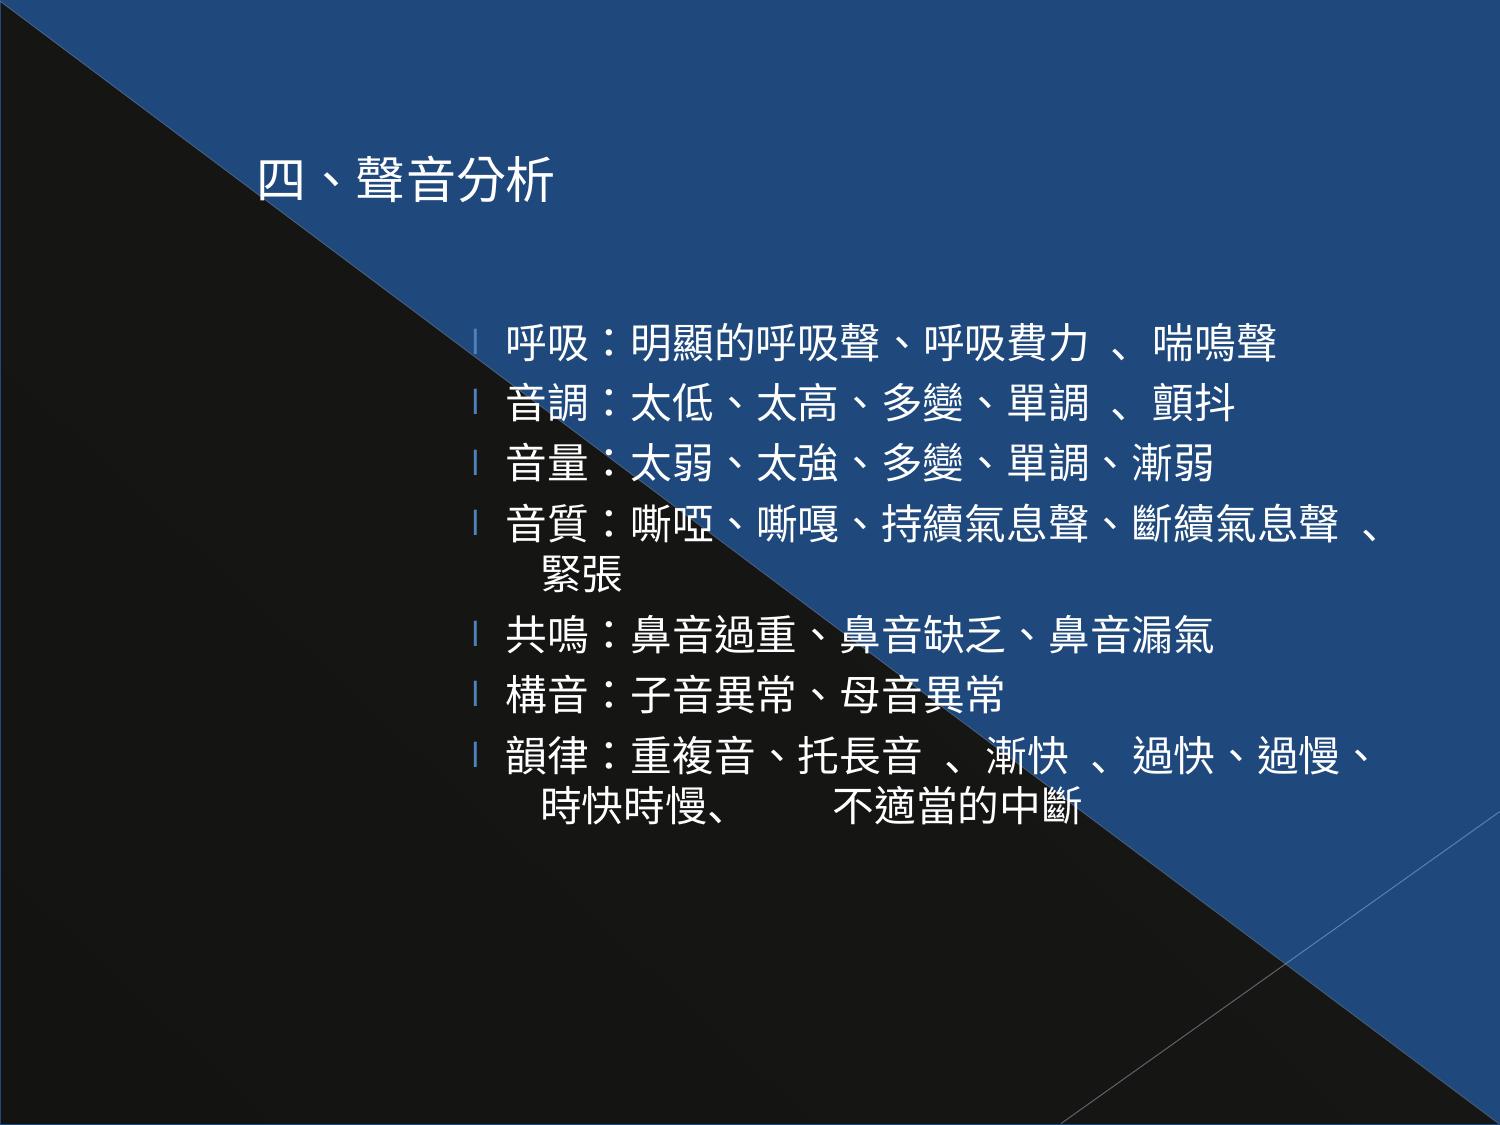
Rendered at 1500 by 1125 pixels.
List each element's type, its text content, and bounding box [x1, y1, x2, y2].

title 四、聲音分析 [82, 140, 816, 274]
list 呼吸：明顯的呼吸聲、呼吸費力 、喘鳴聲 音調：太低、太高、多變、單調 、顫抖 音量：太弱、太強、多變、單調、漸弱 音質：嘶啞、嘶嘎、持續氣息聲、斷續氣息聲 、緊張 共鳴：鼻音過重、鼻音缺乏、鼻音漏氣 構音：子音異常、母音異常 韻律：重複音、托長音 、漸快 、過快、過慢、時快時慢、 不適當的中斷 [75, 308, 1426, 1059]
